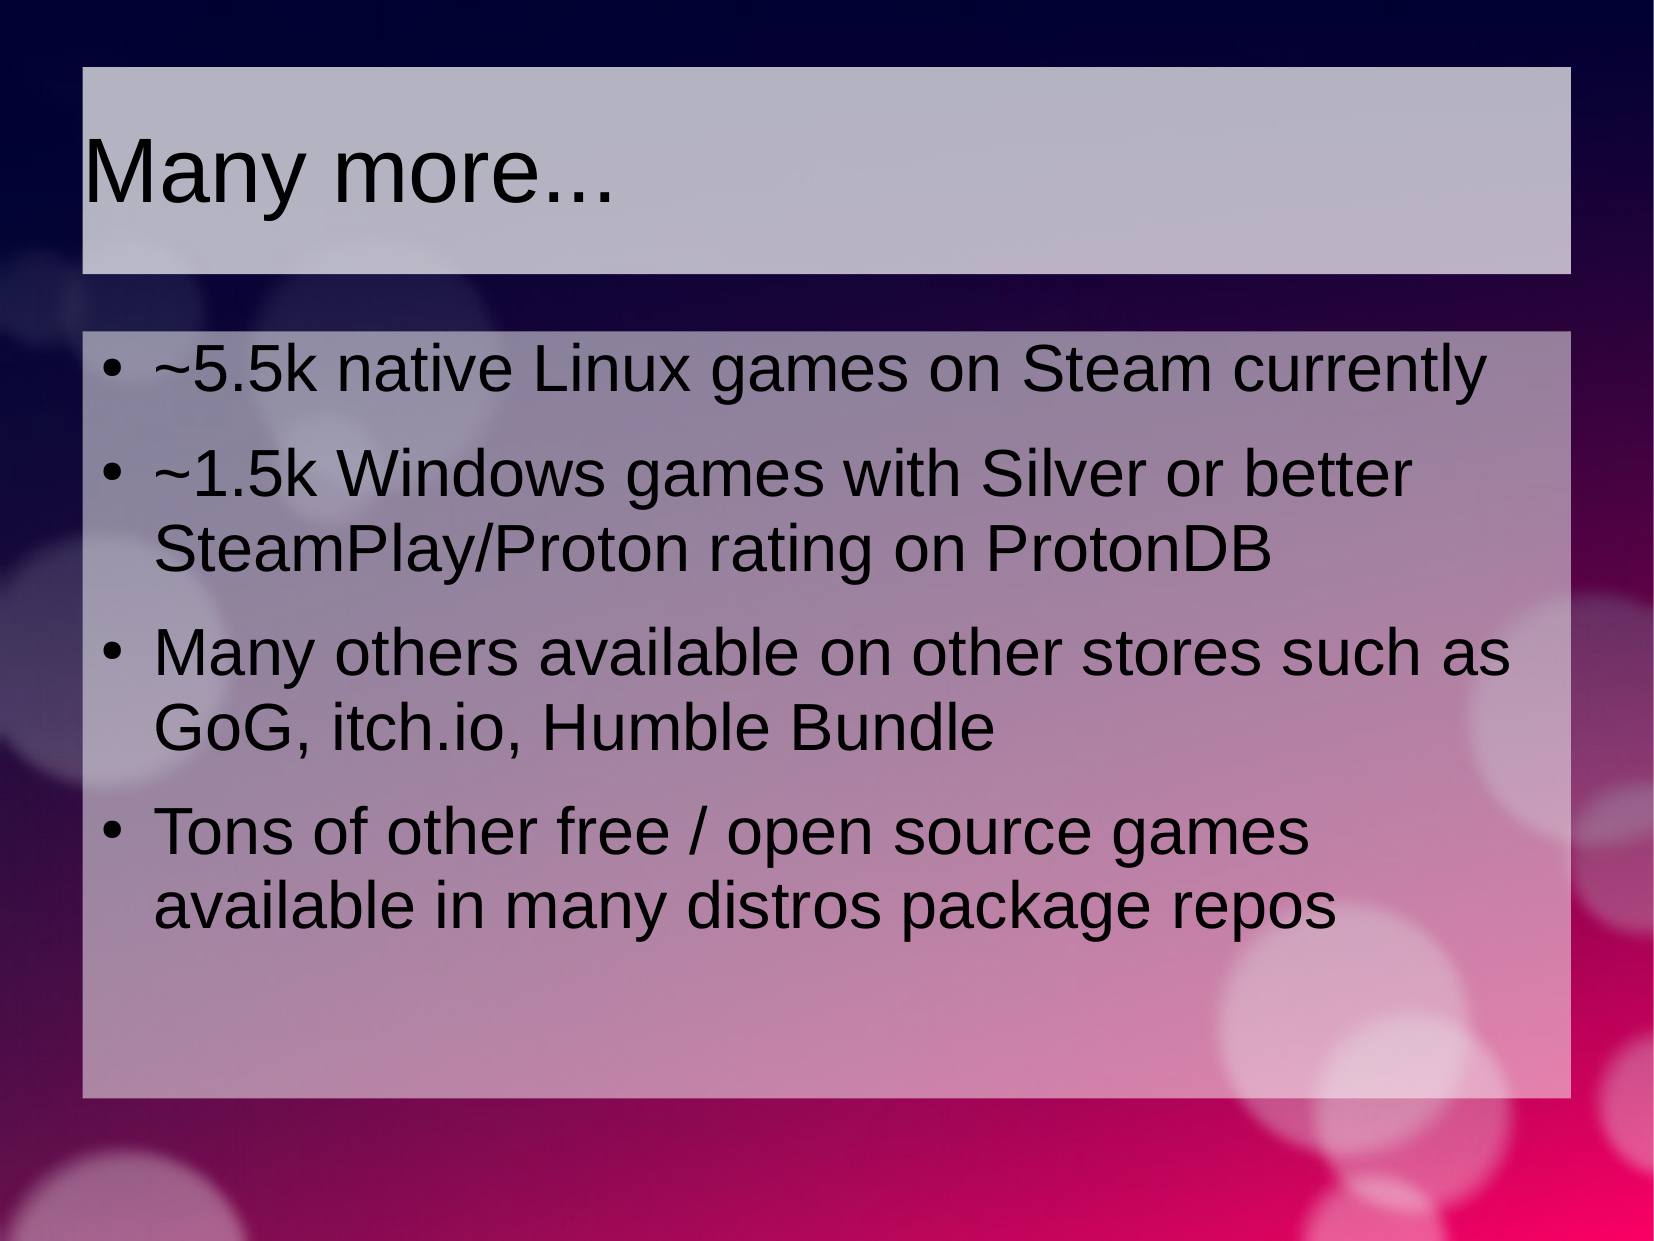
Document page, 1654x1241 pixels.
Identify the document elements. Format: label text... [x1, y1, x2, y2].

picture [0, 0, 1654, 1241]
title Many more... [82, 67, 1571, 275]
list ~5.5k native Linux games on Steam currently ~1.5k Windows games with Silver or better SteamPlay/Proton rating on ProtonDB Many others available on other stores such as GoG, itch.io, Humble Bundle Tons of other free / open source games available in many distros package repos [82, 331, 1571, 1099]
